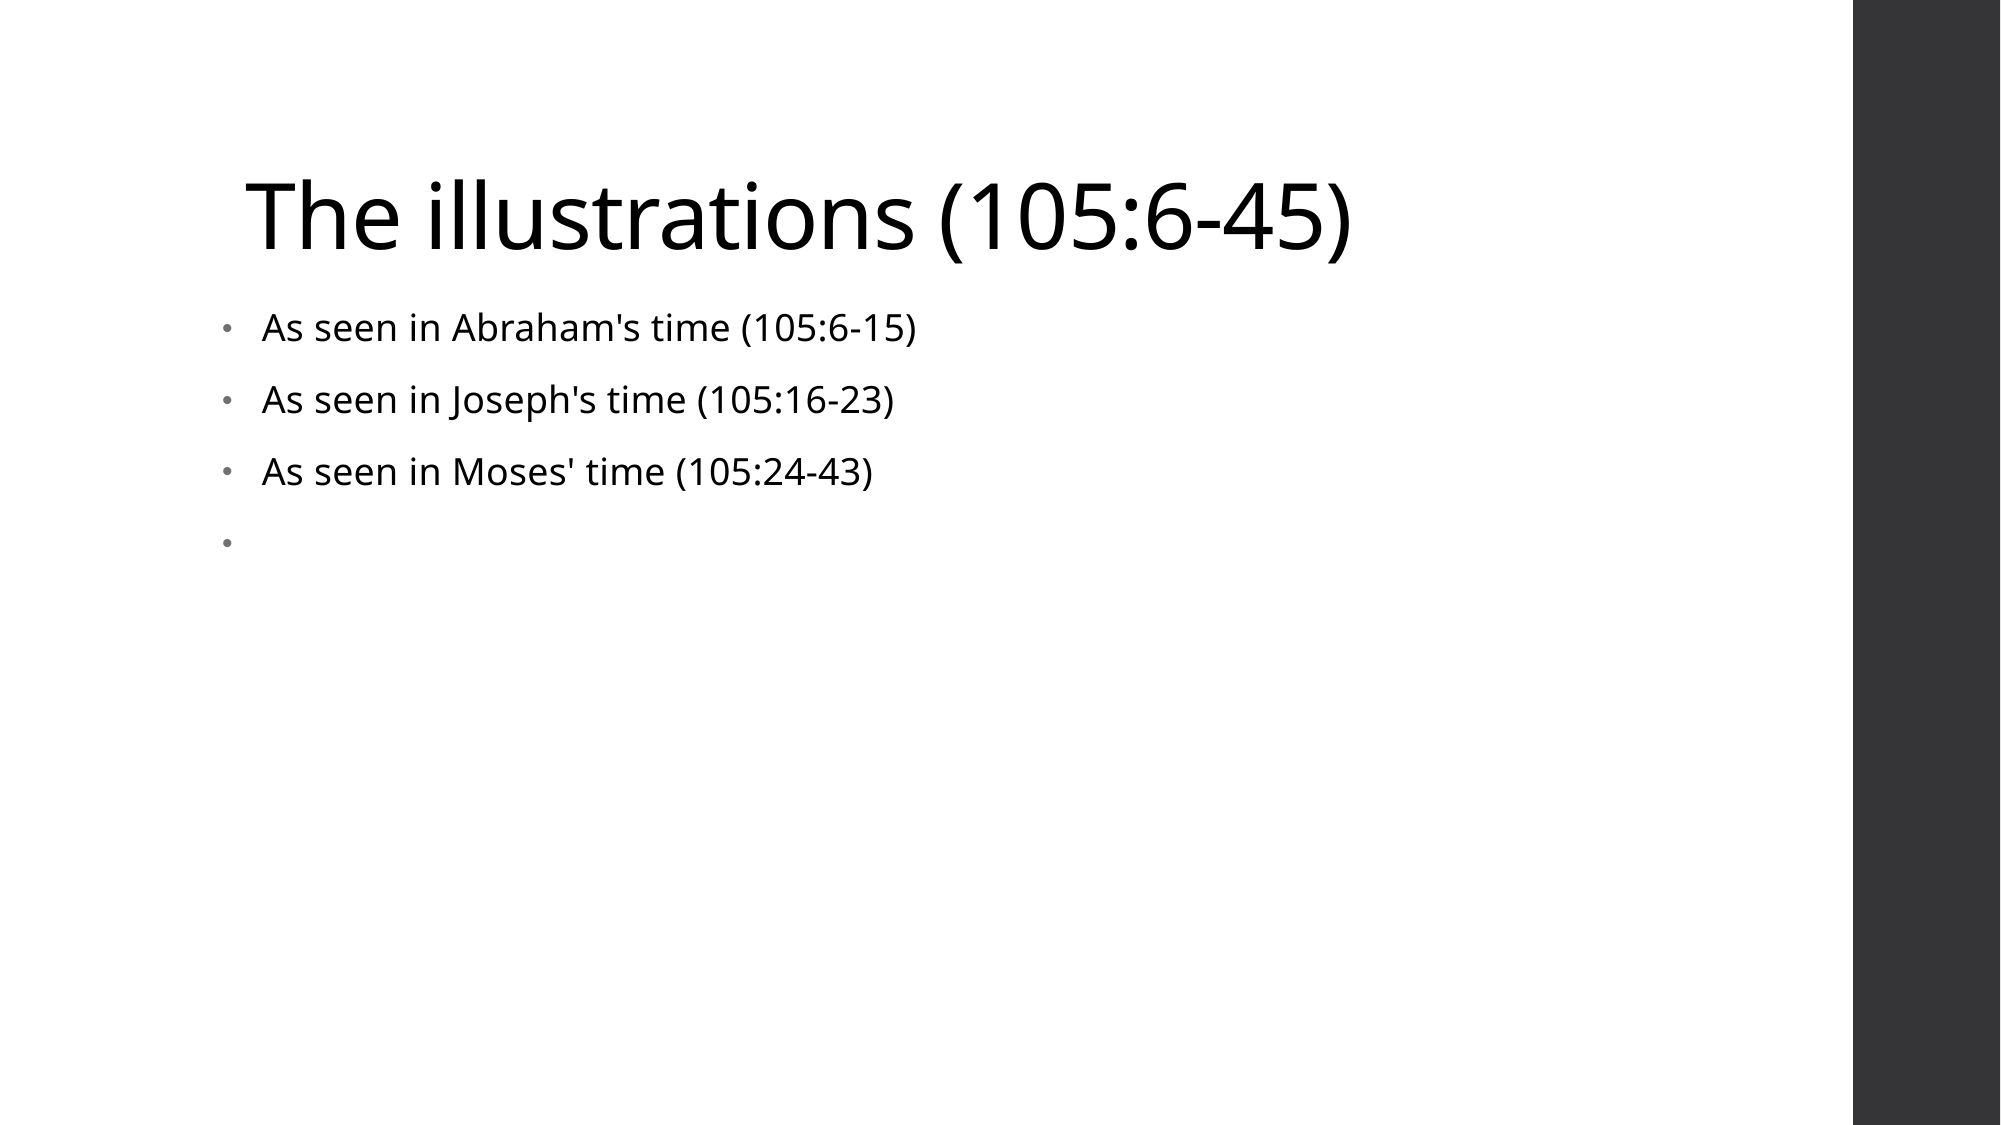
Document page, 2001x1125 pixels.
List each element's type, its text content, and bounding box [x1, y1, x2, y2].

title The illustrations (105:6-45) [206, 60, 1797, 278]
list As seen in Abraham's time (105:6-15) As seen in Joseph's time (105:16-23) As seen in Moses' time (105:24-43) [206, 299, 1617, 1014]
